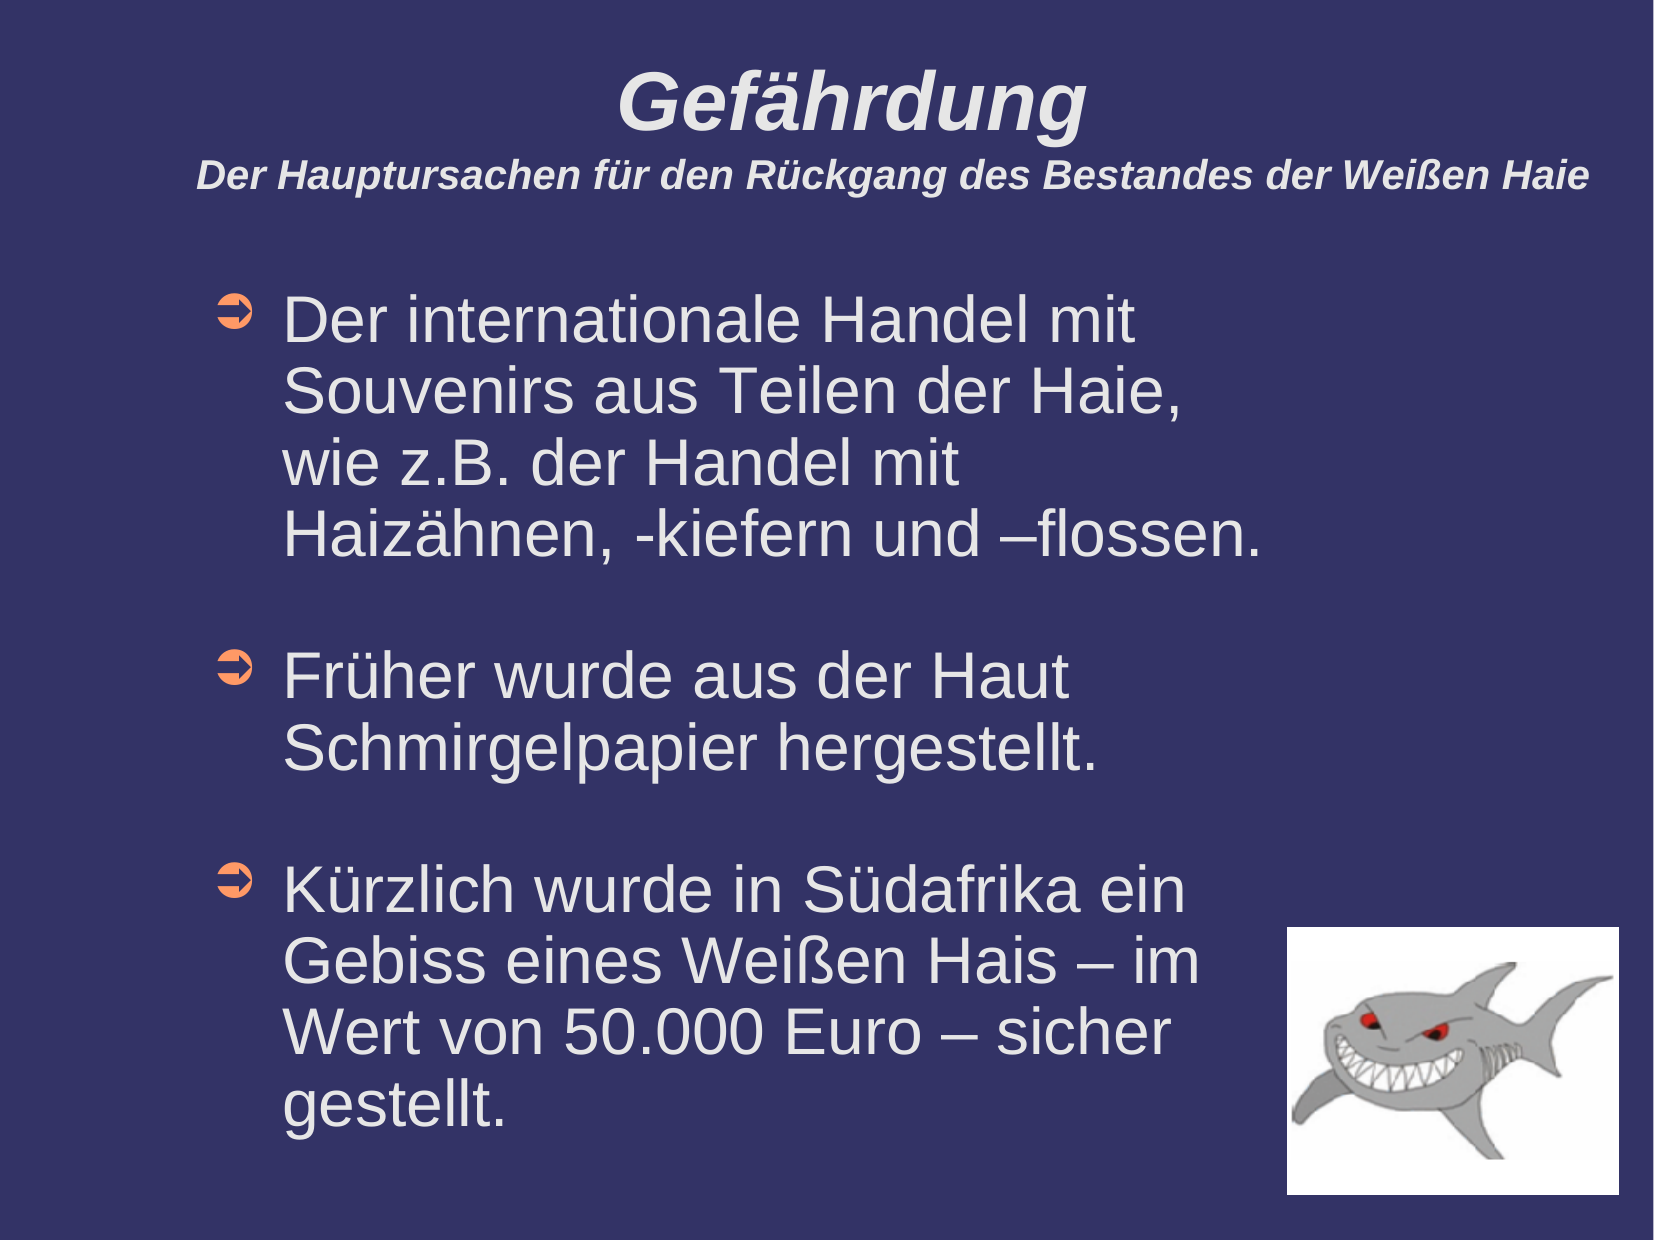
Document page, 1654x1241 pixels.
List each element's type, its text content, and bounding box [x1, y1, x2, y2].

list Der internationale Handel mit Souvenirs aus Teilen der Haie, wie z.B. der Handel mit Haizähnen, -kiefern und –flossen. Früher wurde aus der Haut Schmirgelpapier hergestellt. Kürzlich wurde in Südafrika ein Gebiss eines Weißen Hais – im Wert von 50.000 Euro – sicher gestellt. [200, 206, 1276, 1141]
title Gefährdung Der Hauptursachen für den Rückgang des Bestandes der Weißen Haie [121, 19, 1607, 226]
picture [1287, 927, 1619, 1195]
